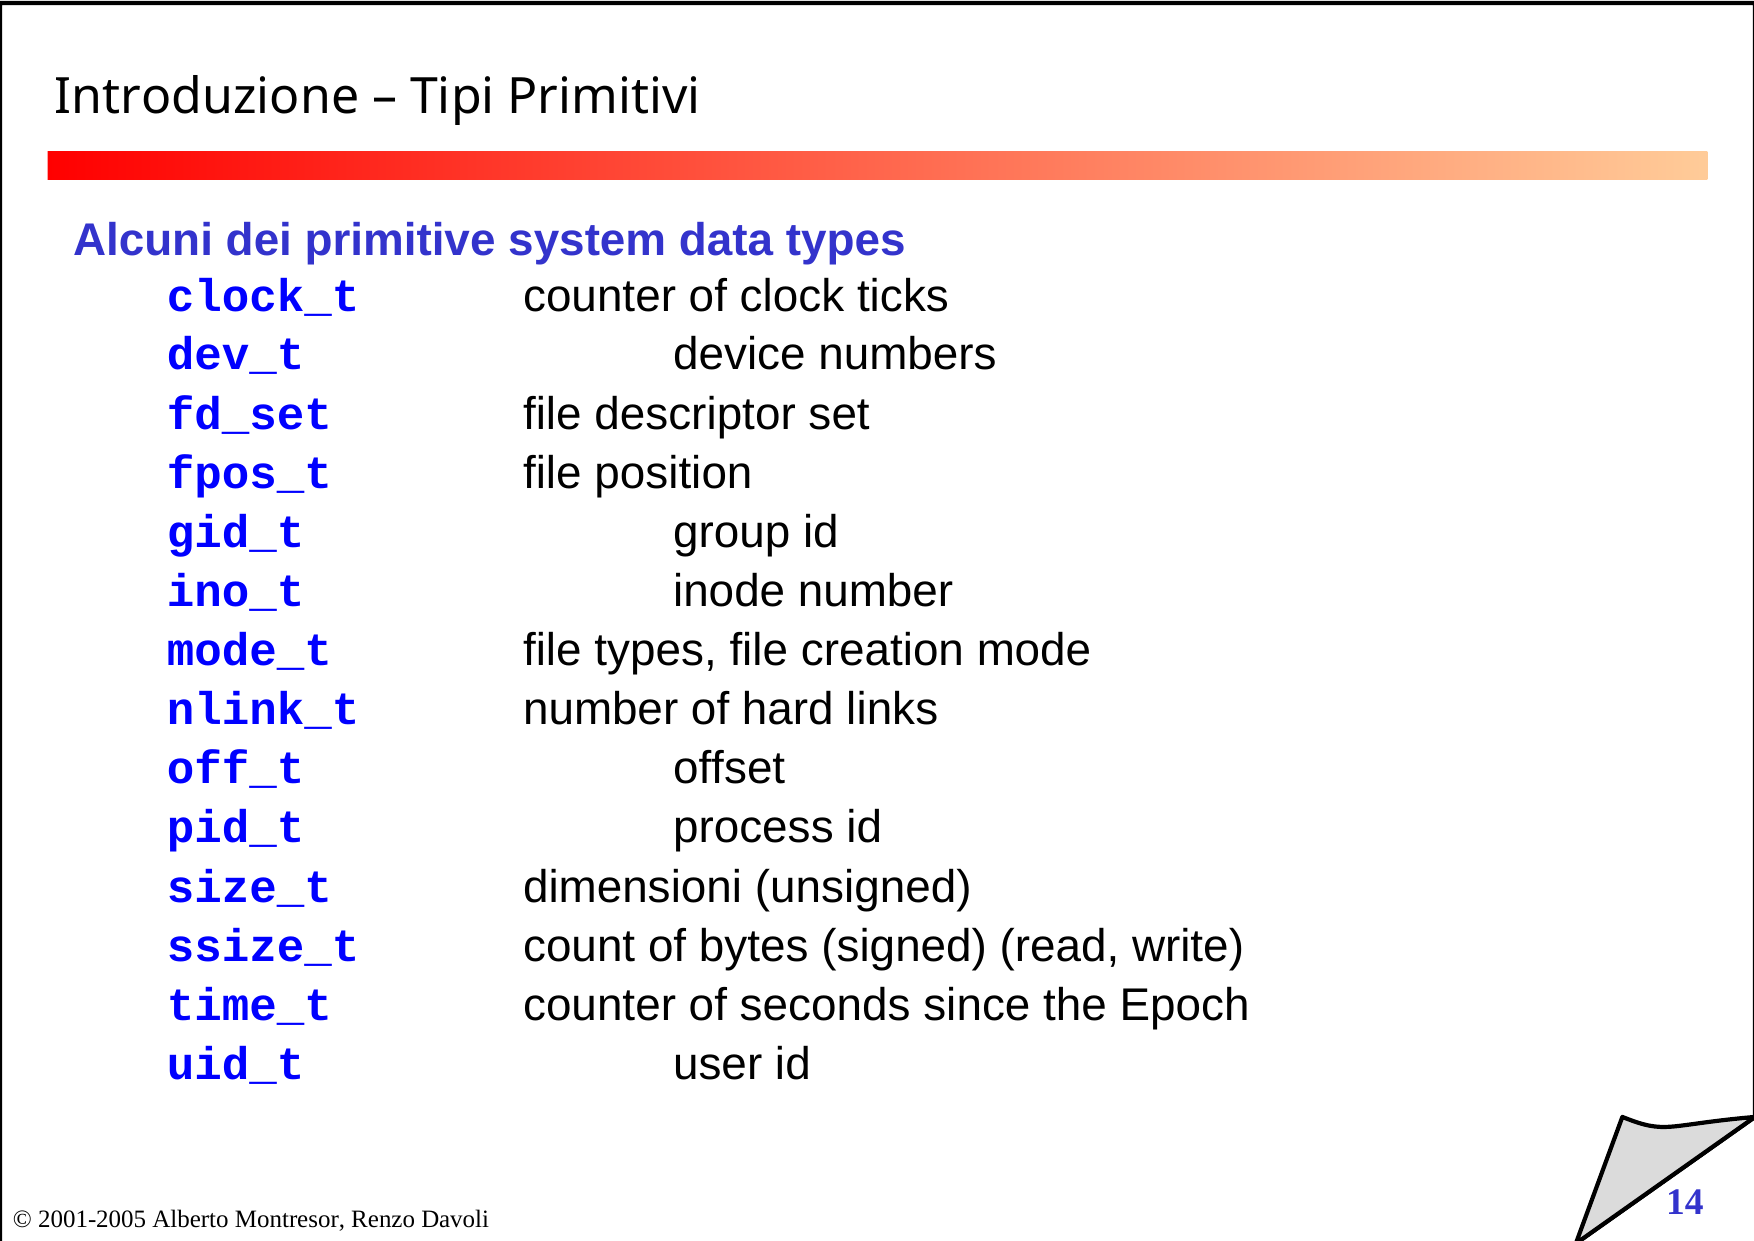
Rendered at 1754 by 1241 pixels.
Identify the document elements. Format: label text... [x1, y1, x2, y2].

title Introduzione – Tipi Primitivi [40, 49, 1714, 144]
list Alcuni dei primitive system data types clock_t counter of clock ticks dev_t device numbers fd_set file descriptor set fpos_t file position gid_t group id ino_t inode number mode_t file types, file creation mode nlink_t number of hard links off_t offset pid_t process id size_t dimensioni (unsigned) ssize_t count of bytes (signed) (read, write) time_t counter of seconds since the Epoch uid_t user id [58, 206, 1696, 1223]
